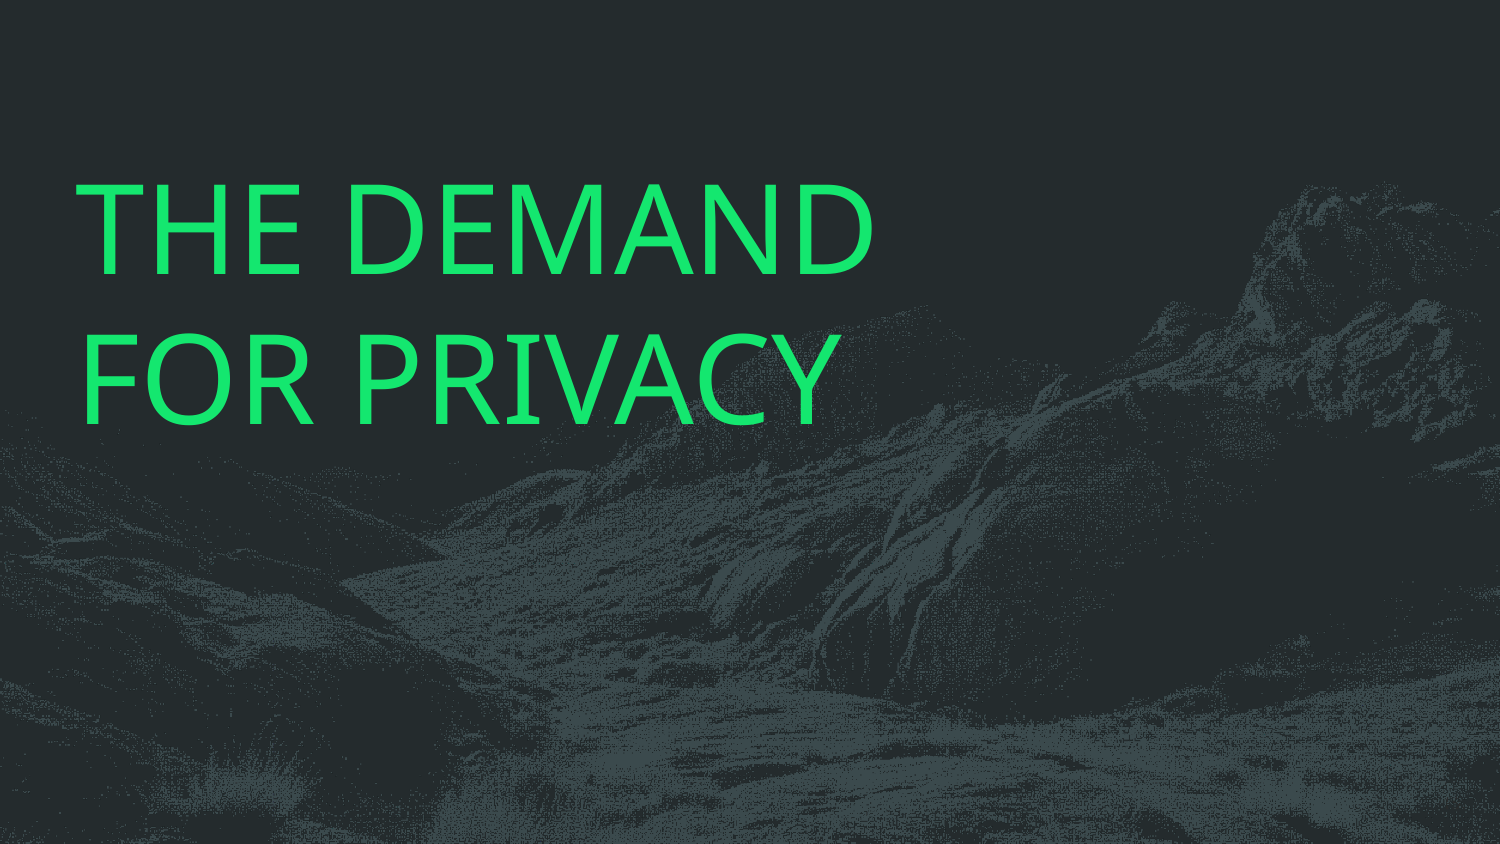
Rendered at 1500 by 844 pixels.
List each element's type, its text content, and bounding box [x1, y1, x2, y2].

text_box THE DEMAND FOR PRIVACY [75, 149, 946, 450]
picture [0, 125, 1500, 844]
